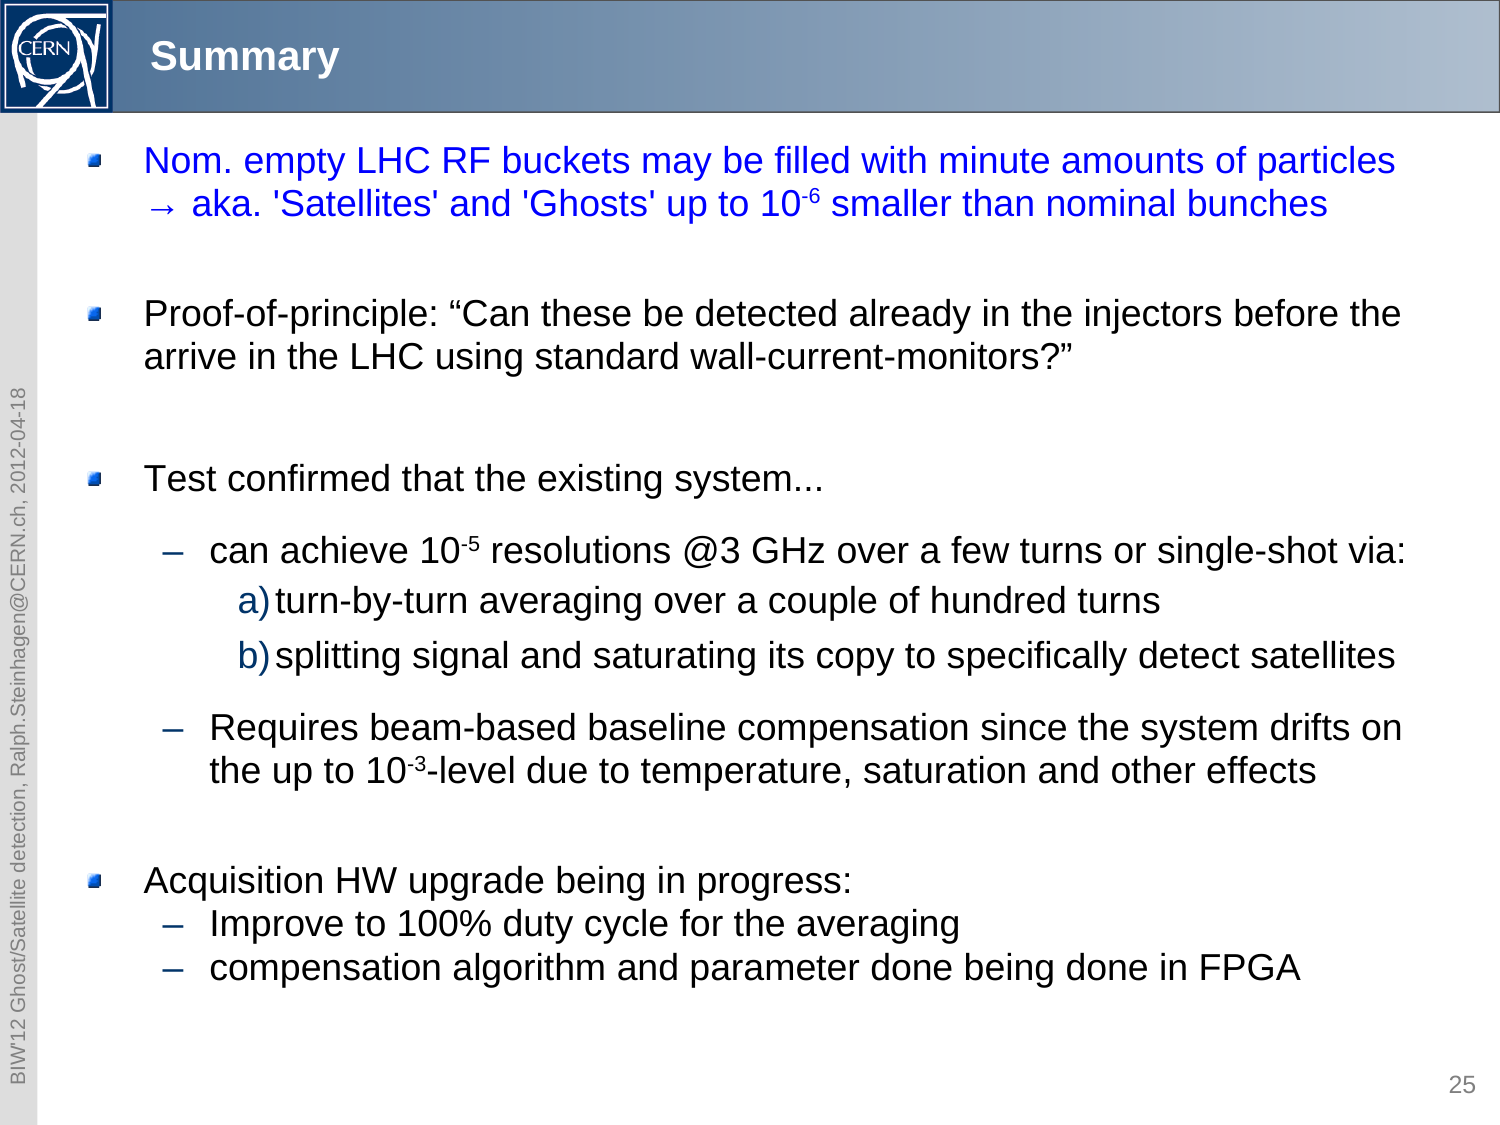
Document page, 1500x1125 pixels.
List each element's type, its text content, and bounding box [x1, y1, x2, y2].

title Summary [150, 0, 1201, 113]
picture [0, 0, 113, 113]
list Nom. empty LHC RF buckets may be filled with minute amounts of particles → aka. 'Satellites' and 'Ghosts' up to 10-6 smaller than nominal bunches Proof-of-principle: “Can these be detected already in the injectors before the arrive in the LHC using standard wall-current-monitors?” Test confirmed that the existing system... can achieve 10-5 resolutions @3 GHz over a few turns or single-shot via: turn-by-turn averaging over a couple of hundred turns splitting signal and saturating its copy to specifically detect satellites Requires beam-based baseline compensation since the system drifts on the up to 10-3-level due to temperature, saturation and other effects Acquisition HW upgrade being in progress: Improve to 100% duty cycle for the averaging compensation algorithm and parameter done being done in FPGA [87, 137, 1438, 1125]
